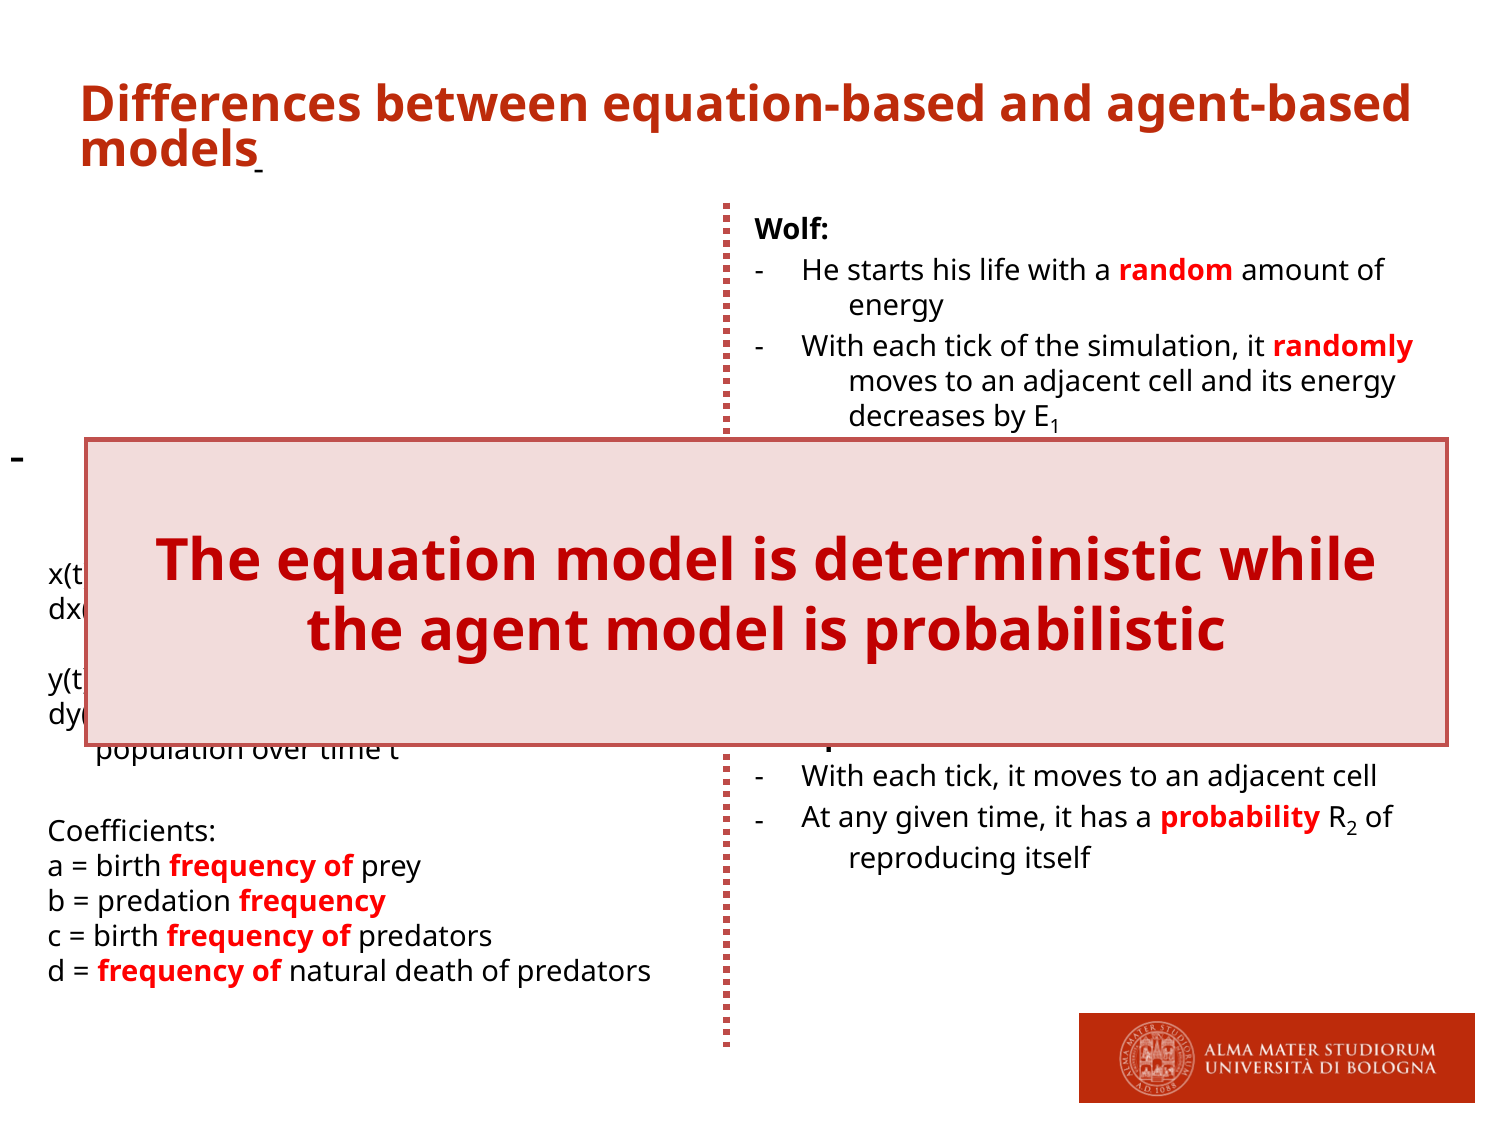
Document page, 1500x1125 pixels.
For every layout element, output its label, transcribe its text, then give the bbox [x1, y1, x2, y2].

text_box Coefficients: a = birth frequency of prey b = predation frequency c = birth frequency of predators d = frequency of natural death of predators [32, 804, 807, 1125]
text_box Sheep: With each tick, it moves to an adjacent cell At any given time, it has a probability R2 of reproducing itself [739, 747, 1415, 946]
text_box [0, 137, 680, 1047]
list Differences between equation-based and agent-based models [64, 78, 1447, 185]
text_box Wolf: He starts his life with a random amount of energy With each tick of the simulation, it randomly moves to an adjacent cell and its energy decreases by E1 If a sheep is in the same box, it eats it and its energy increases by E 2 When the energy reaches 0, the wolf dies At any given time, it has a probability R1 of reproducing itself [739, 202, 1473, 699]
text_box The equation model is deterministic while the agent model is probabilistic [85, 439, 1447, 745]
text_box x(t) = number of prey at time t dx(t)/dt = rate of change of the prey population over time y(t) = number of predators at time t dy(t)/dt = rate of change of the predator population over time t [33, 547, 680, 804]
